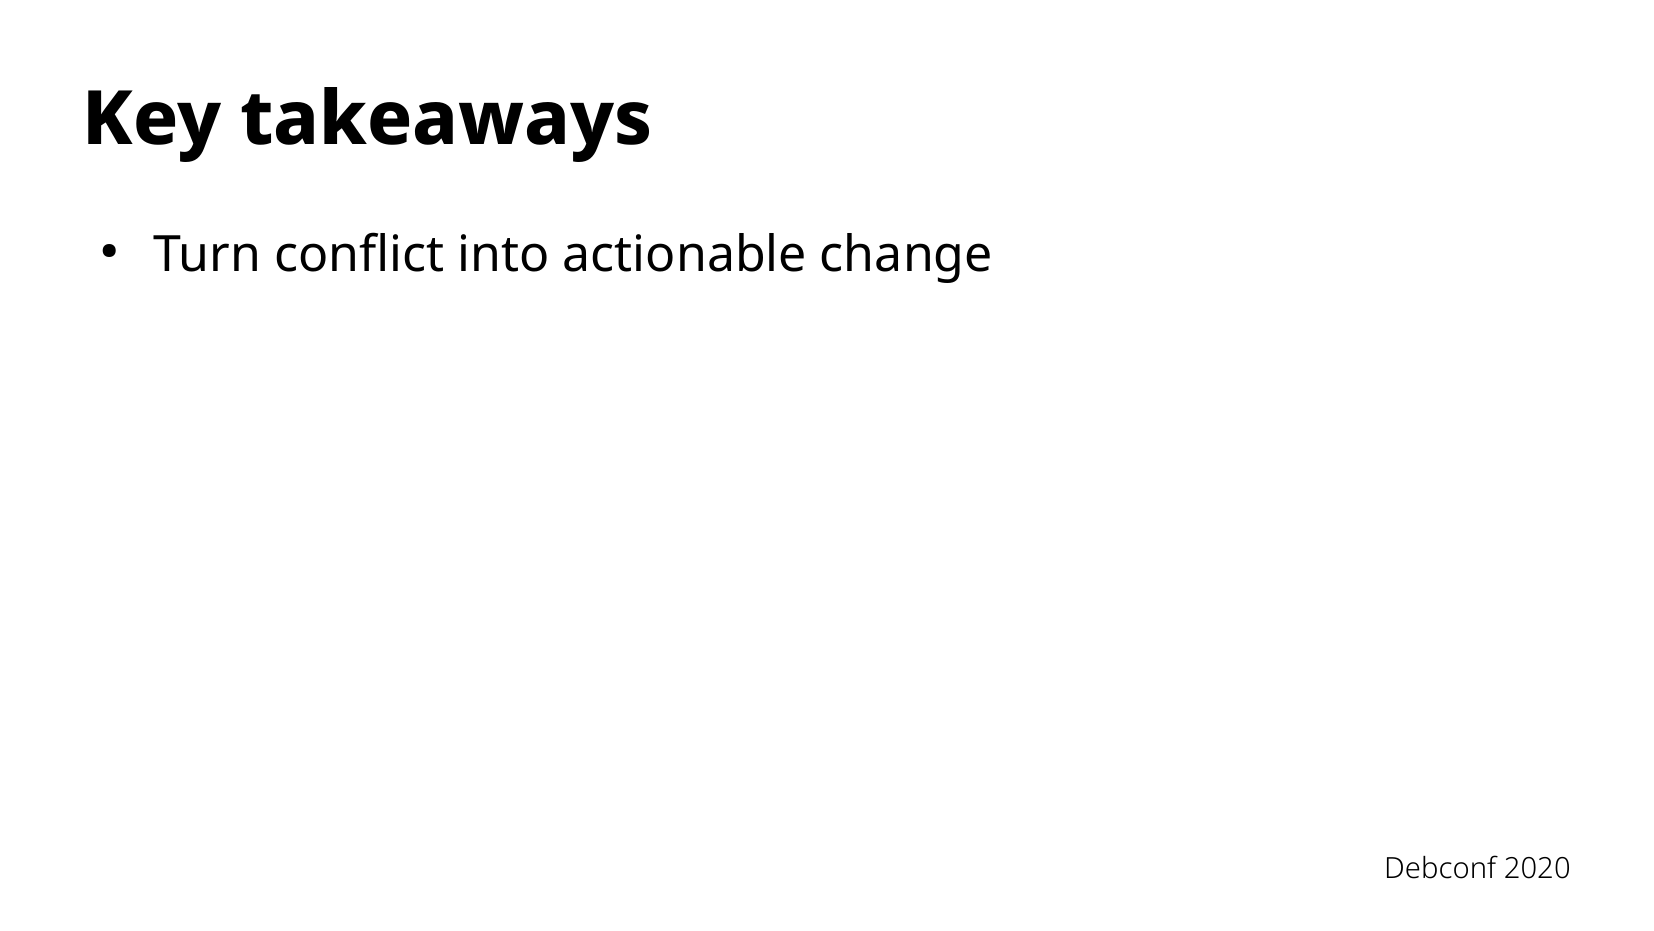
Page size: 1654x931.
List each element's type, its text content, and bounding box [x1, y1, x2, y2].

list Turn conflict into actionable change [82, 217, 1571, 758]
title Key takeaways [82, 37, 1571, 193]
